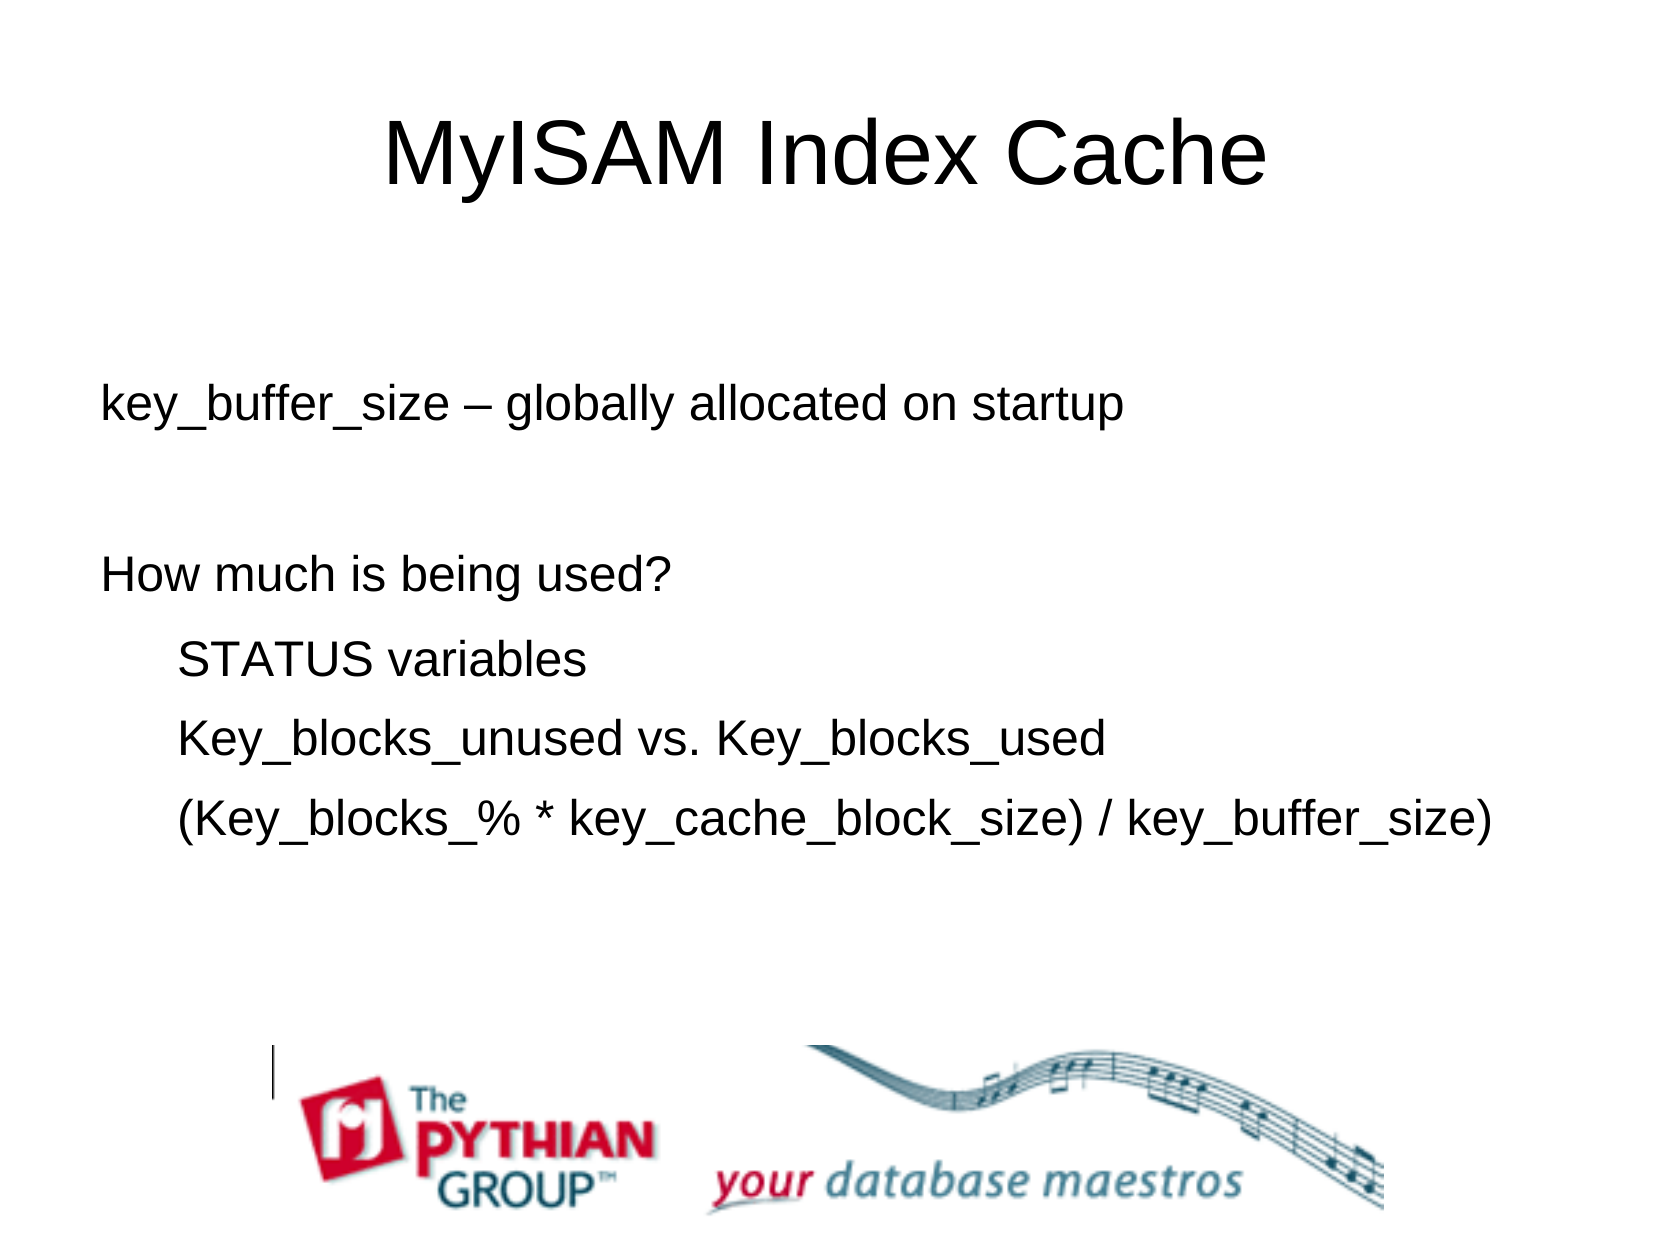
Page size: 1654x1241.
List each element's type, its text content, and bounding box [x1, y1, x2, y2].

picture [272, 1094, 1384, 1241]
title MyISAM Index Cache [82, 56, 1571, 250]
list key_buffer_size – globally allocated on startup How much is being used? STATUS variables Key_blocks_unused vs. Key_blocks_used (Key_blocks_% * key_cache_block_size) / key_buffer_size) [82, 290, 1571, 1094]
